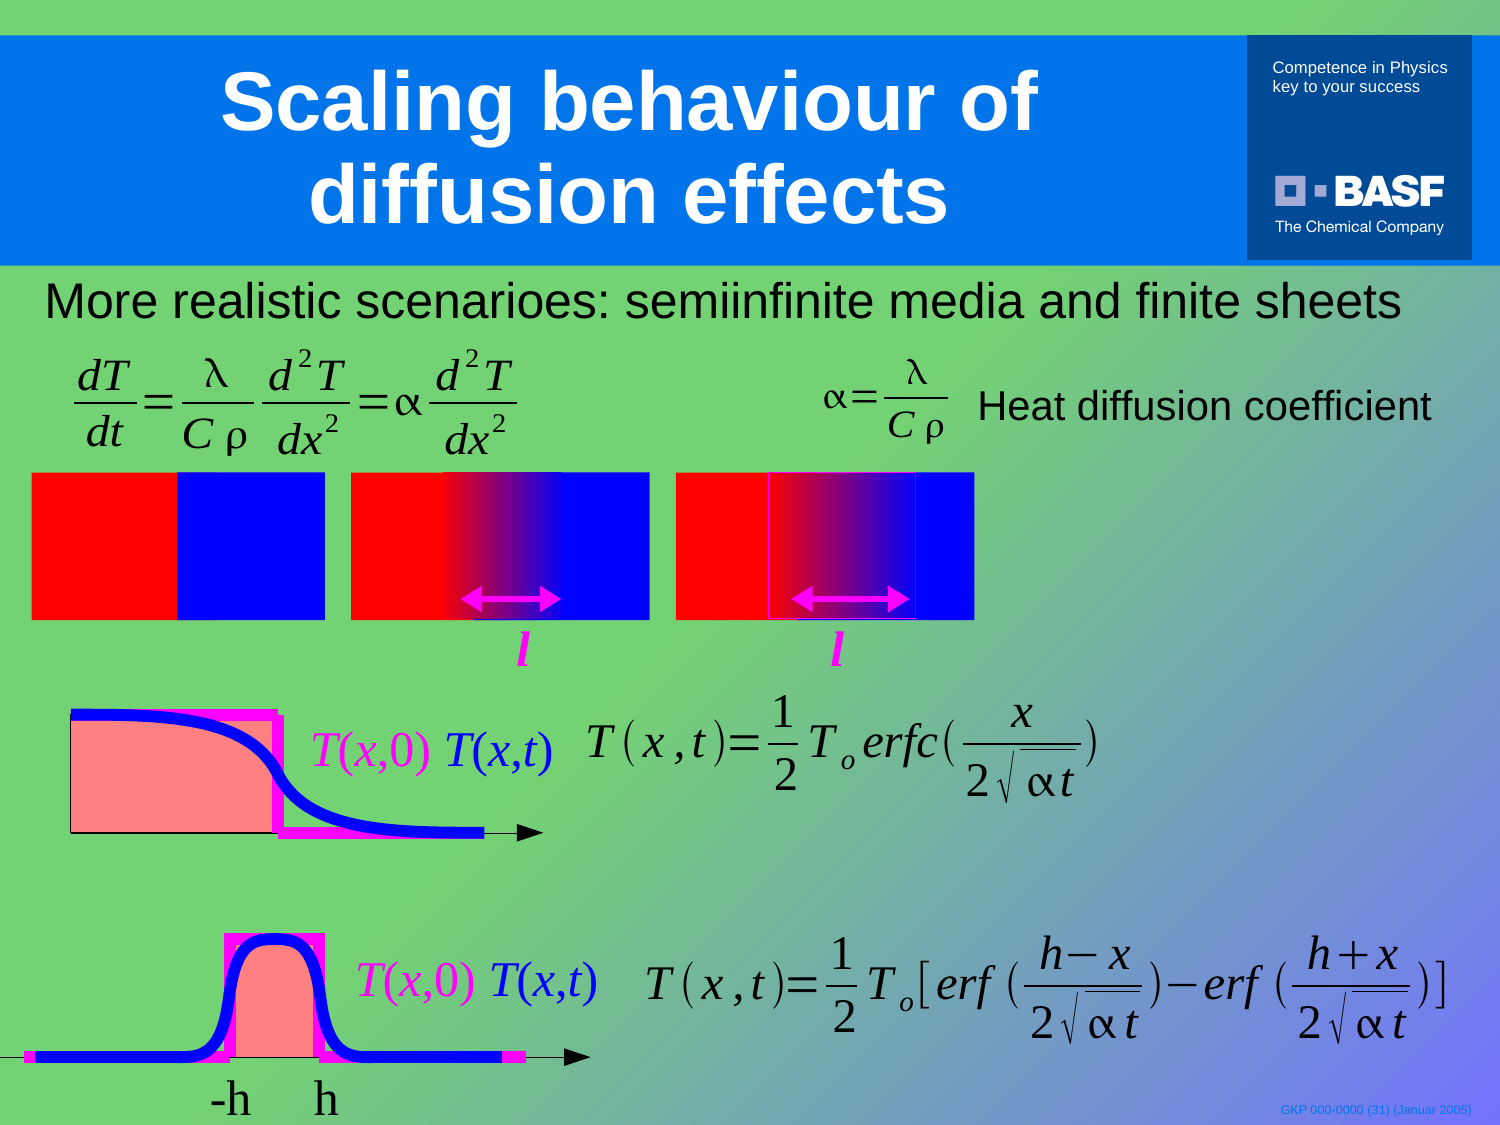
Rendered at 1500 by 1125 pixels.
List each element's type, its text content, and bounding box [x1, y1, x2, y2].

text_box [70, 721, 272, 833]
chart [811, 348, 960, 450]
text_box -h h [194, 1063, 354, 1125]
text_box More realistic scenarioes: semiinfinite media and finite sheets [29, 266, 1432, 337]
text_box [236, 945, 313, 1057]
text_box Heat diffusion coefficient [962, 375, 1447, 438]
title Scaling behaviour of diffusion effects [27, 54, 1232, 308]
chart [631, 927, 1459, 1054]
text_box [351, 472, 650, 621]
chart [572, 685, 1112, 812]
text_box [675, 472, 975, 621]
text_box T(x,0) T(x,t) [295, 714, 570, 804]
text_box T(x,0) T(x,t) [340, 944, 621, 1034]
title Going micro and nano: approaching the apparent dwarf [1438, 1063, 1500, 1125]
picture [1247, 35, 1472, 260]
text_box l l [501, 614, 860, 686]
text_box [221, 721, 272, 753]
chart [59, 342, 532, 465]
text_box [31, 472, 325, 621]
